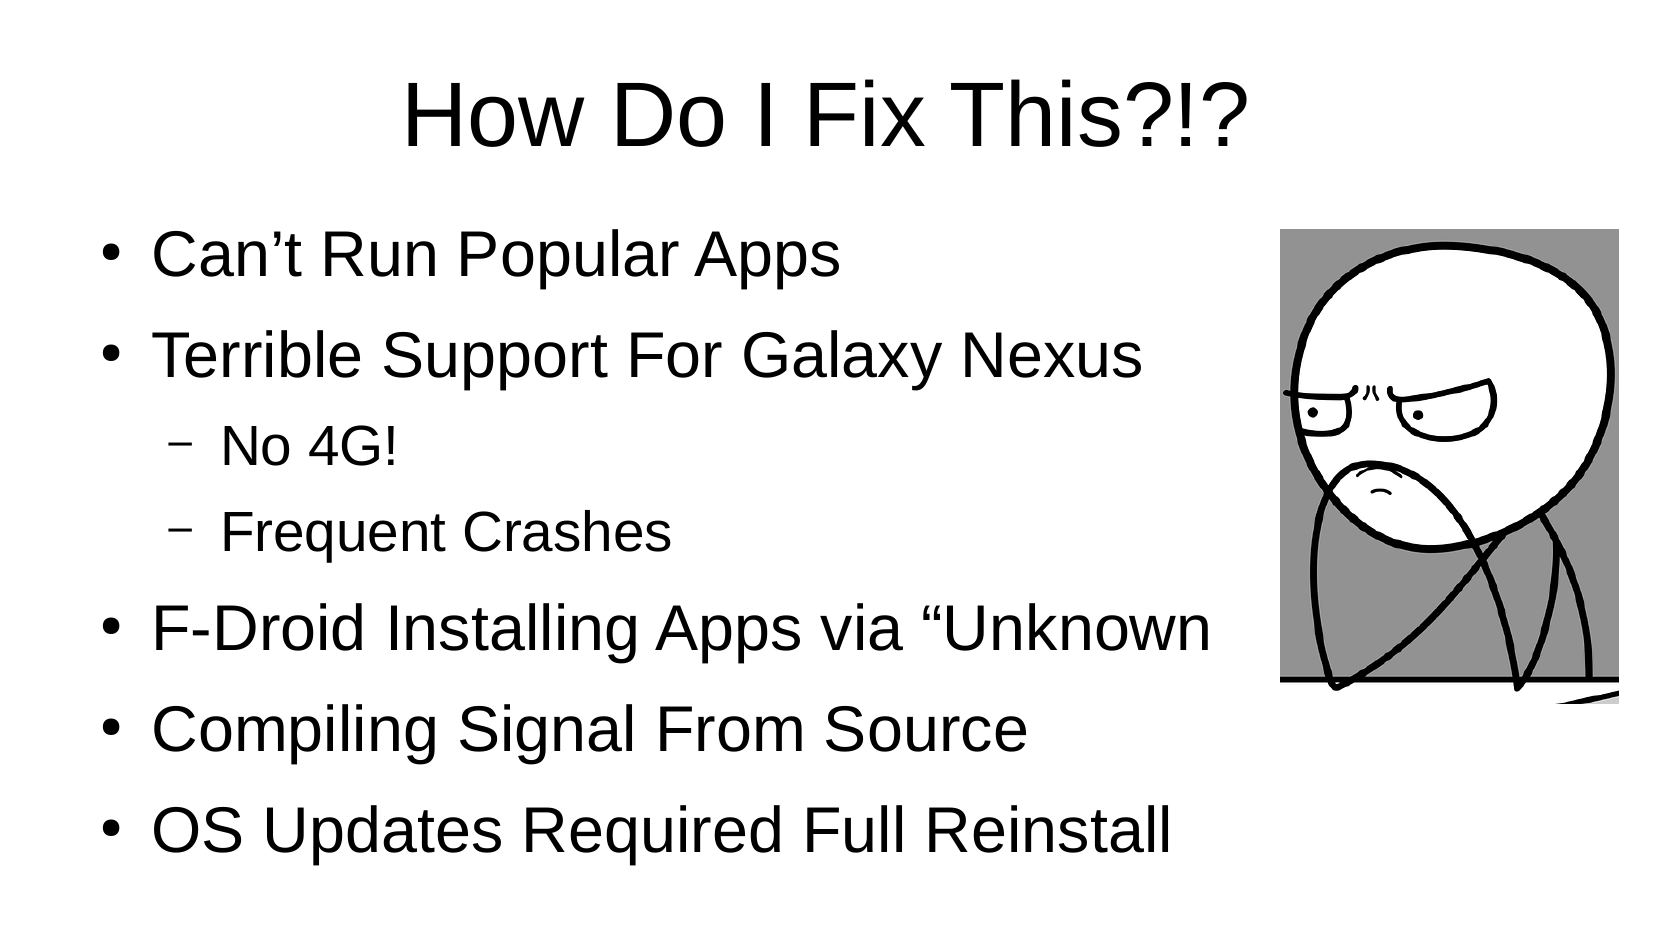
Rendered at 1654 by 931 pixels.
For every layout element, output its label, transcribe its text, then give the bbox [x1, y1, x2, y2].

title How Do I Fix This?!? [82, 37, 1571, 193]
picture [1280, 229, 1619, 704]
list Can’t Run Popular Apps Terrible Support For Galaxy Nexus No 4G! Frequent Crashes F-Droid Installing Apps via “Unknown Sources” Compiling Signal From Source OS Updates Required Full Reinstall [82, 217, 1571, 931]
